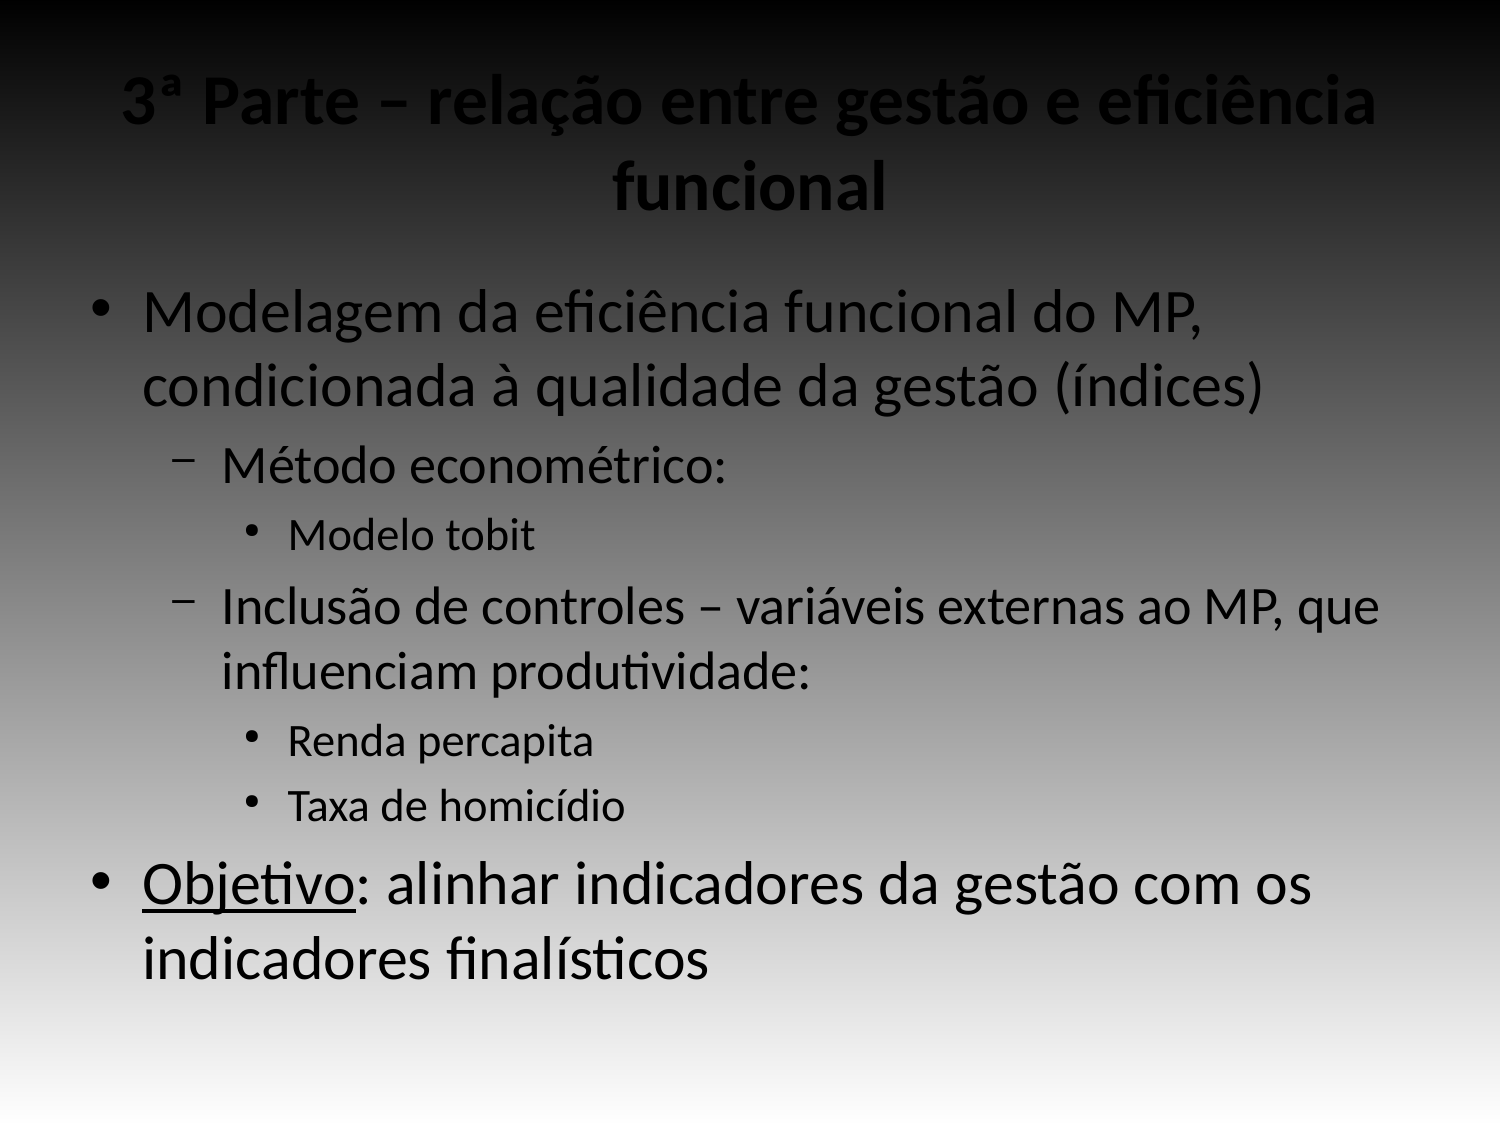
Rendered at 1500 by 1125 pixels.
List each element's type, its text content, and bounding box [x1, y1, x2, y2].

title 3ª Parte – relação entre gestão e eficiência funcional [75, 45, 1425, 233]
list Modelagem da eficiência funcional do MP, condicionada à qualidade da gestão (índices) Método econométrico: Modelo tobit Inclusão de controles – variáveis externas ao MP, que influenciam produtividade: Renda percapita Taxa de homicídio Objetivo: alinhar indicadores da gestão com os indicadores finalísticos [75, 262, 1425, 1005]
